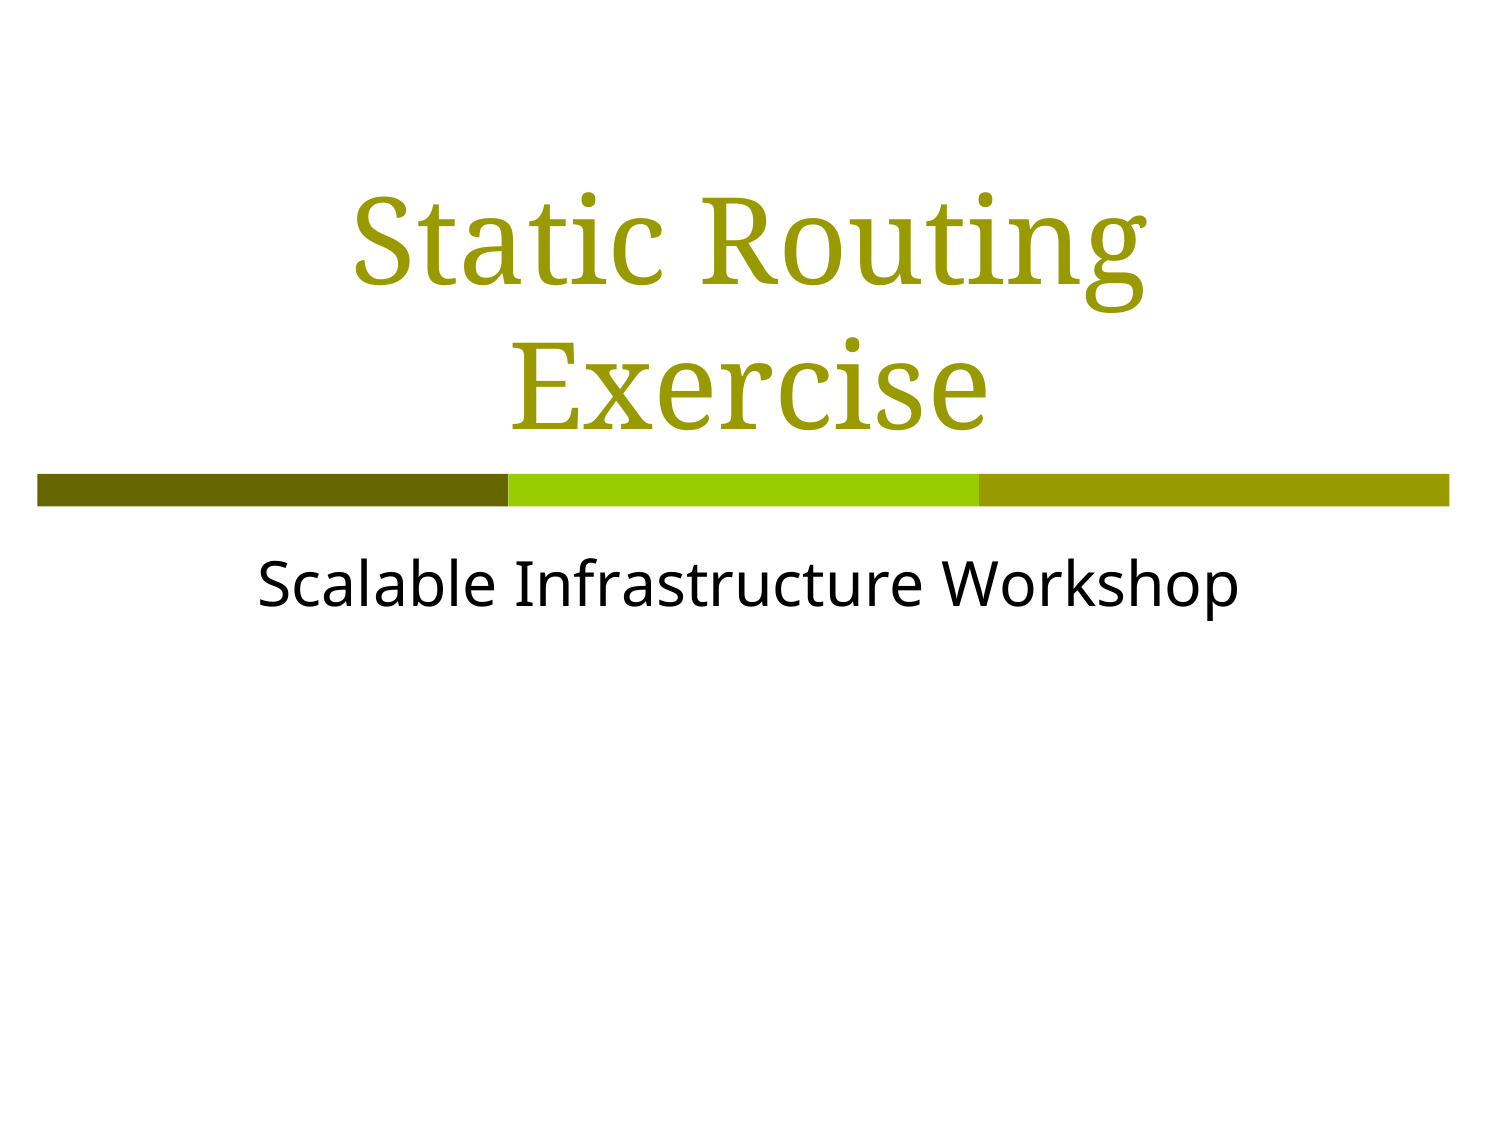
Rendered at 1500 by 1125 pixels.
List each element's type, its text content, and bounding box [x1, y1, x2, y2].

text_box Scalable Infrastructure Workshop [225, 536, 1276, 899]
title Static Routing Exercise [112, 112, 1388, 462]
